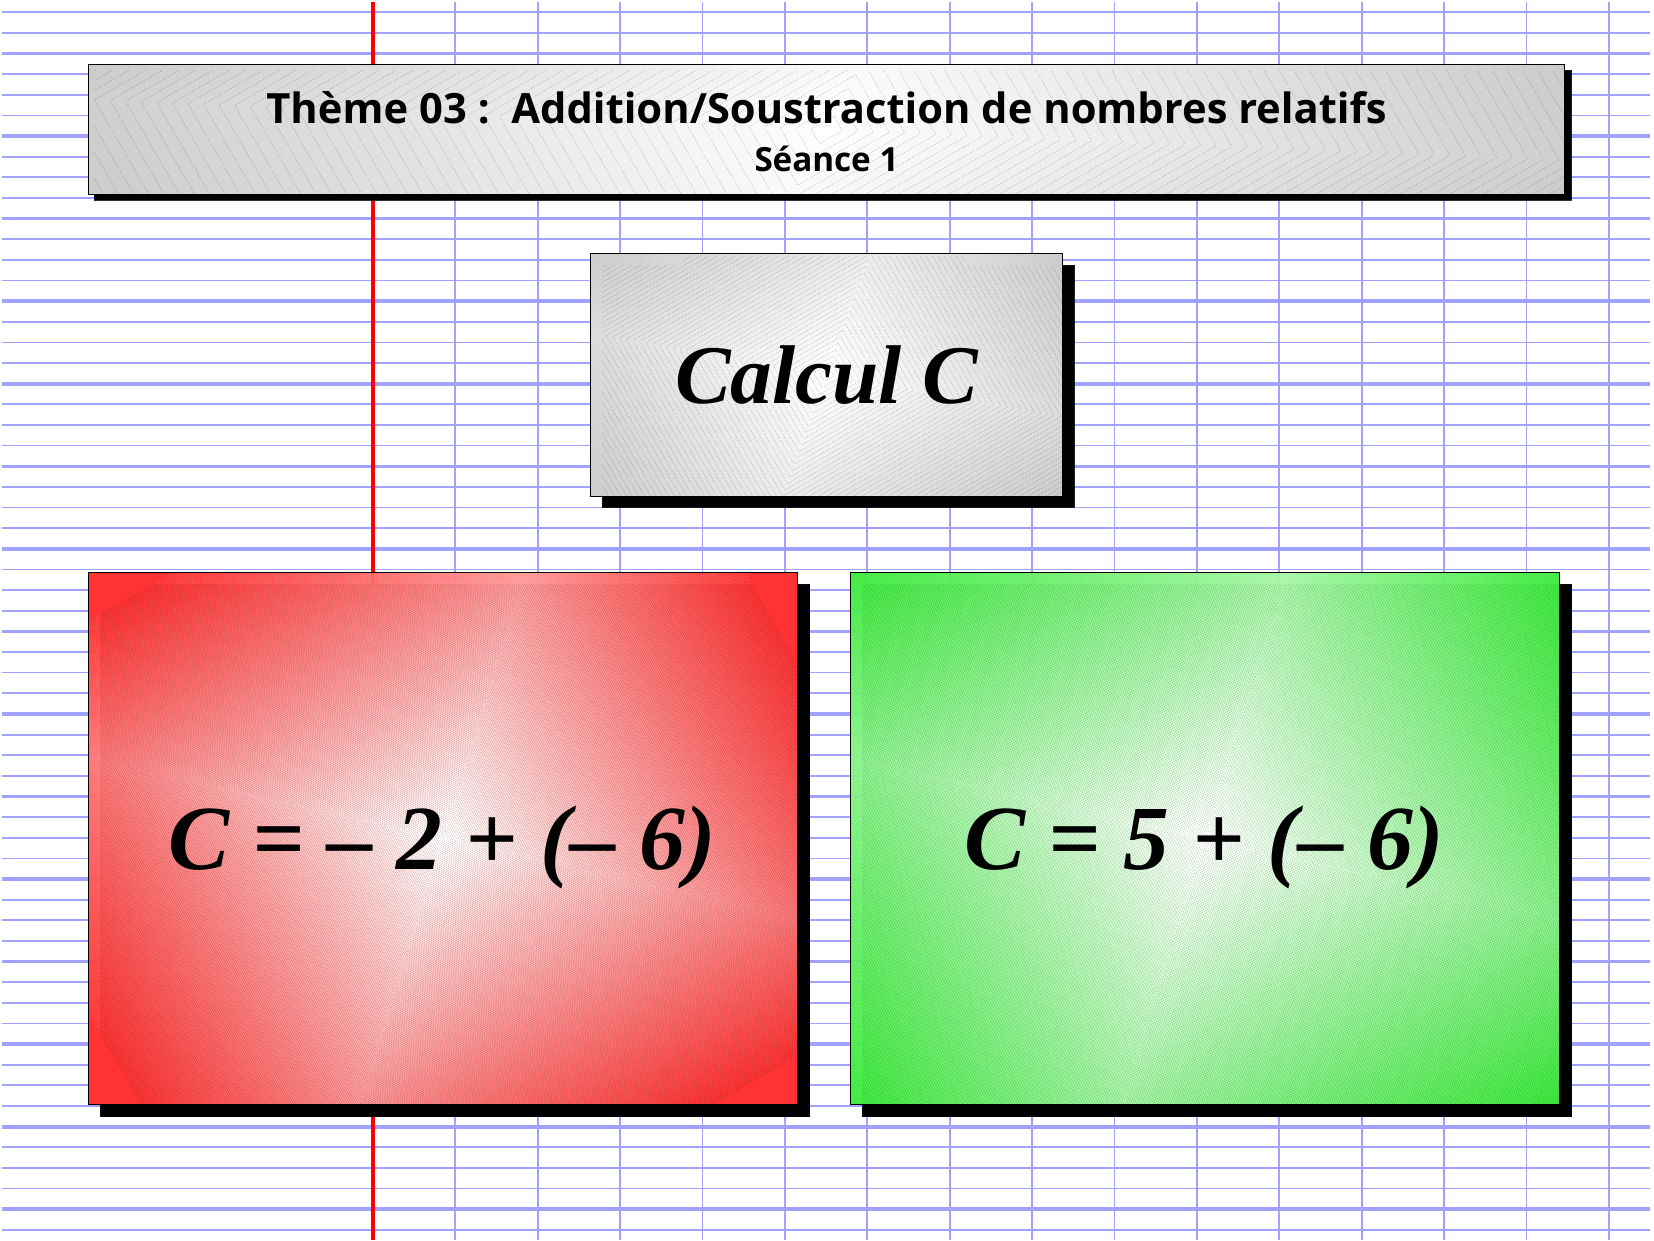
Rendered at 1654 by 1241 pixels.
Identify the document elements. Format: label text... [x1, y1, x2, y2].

picture [0, 0, 1654, 1241]
text_box C = – 2 + (– 6) [88, 572, 798, 1105]
text_box Thème 03 : Addition/Soustraction de nombres relatifs Séance 1 [88, 64, 1565, 195]
text_box Calcul C [590, 253, 1063, 497]
text_box C = 5 + (– 6) [850, 572, 1560, 1105]
